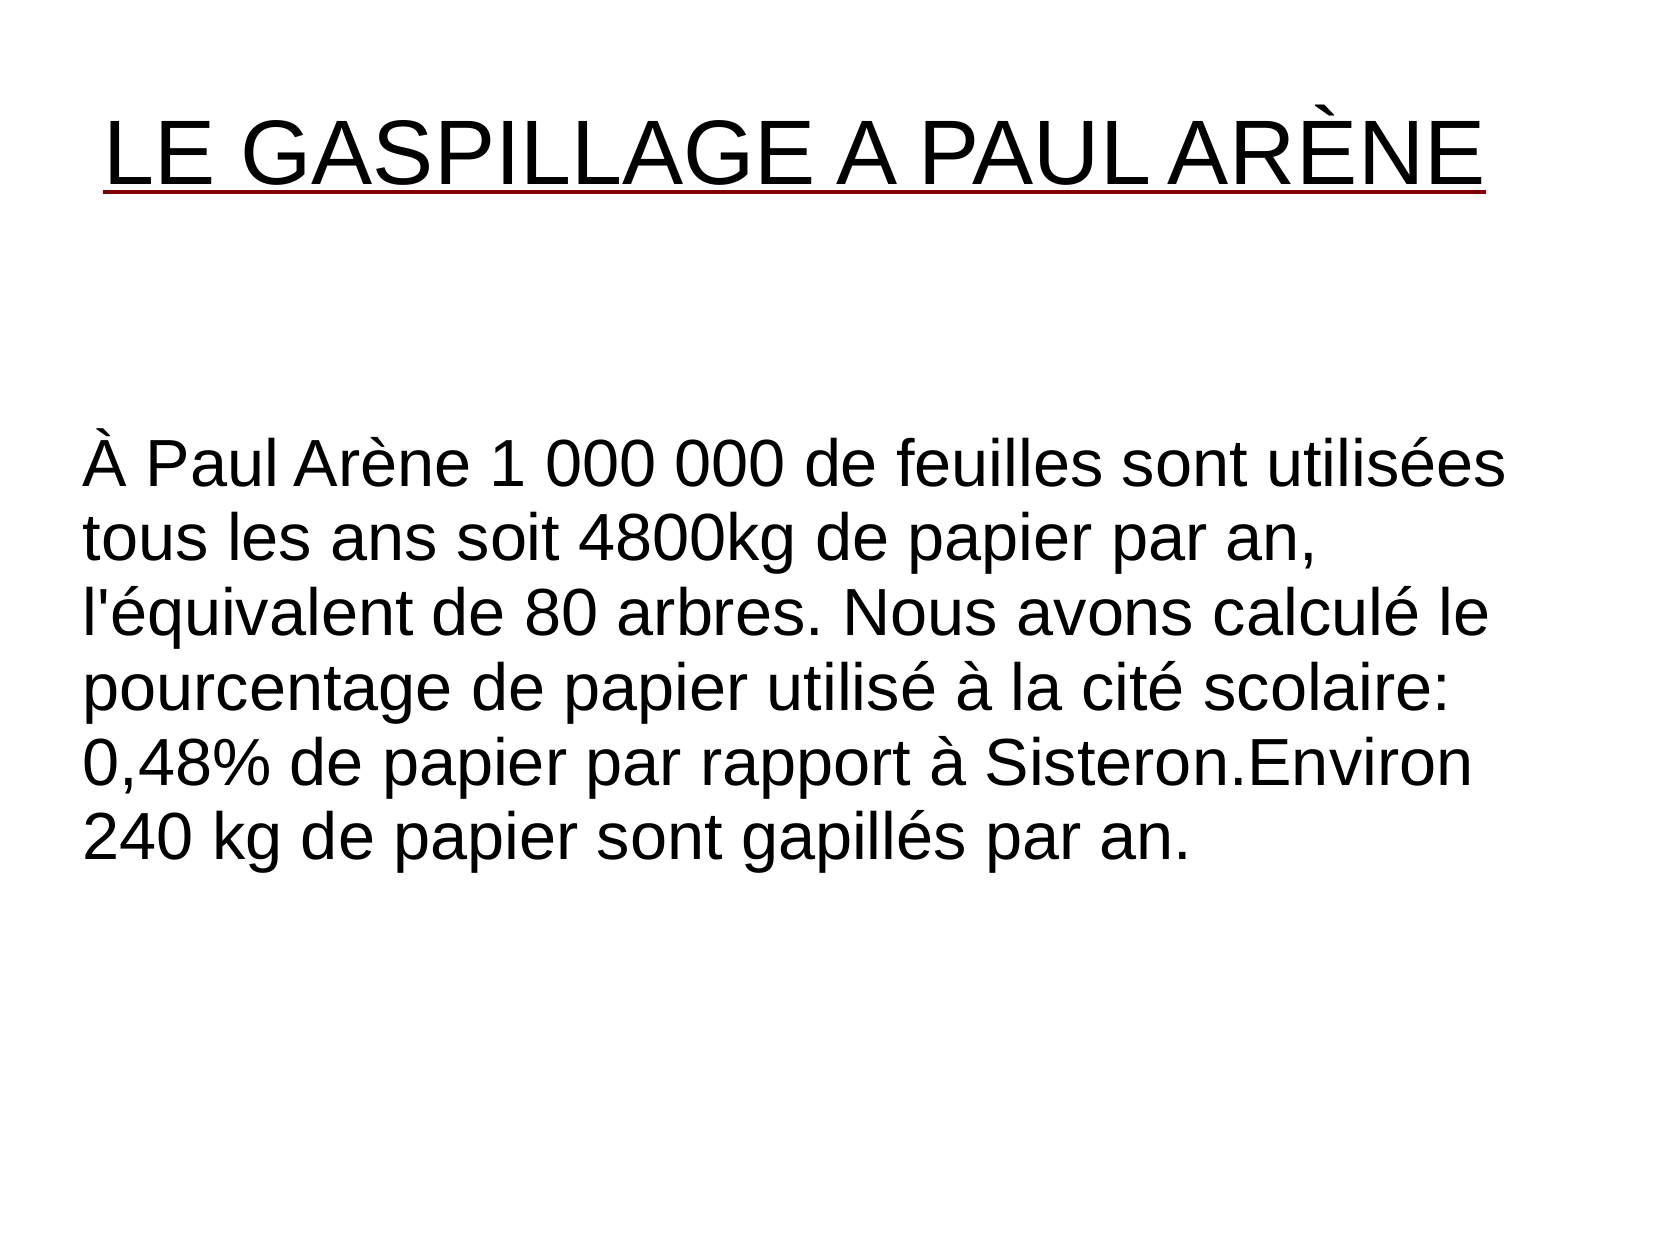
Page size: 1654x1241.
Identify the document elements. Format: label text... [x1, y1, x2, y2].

title LE GASPILLAGE A PAUL ARÈNE [82, 49, 1506, 257]
subtitle À Paul Arène 1 000 000 de feuilles sont utilisées tous les ans soit 4800kg de papier par an, l'équivalent de 80 arbres. Nous avons calculé le pourcentage de papier utilisé à la cité scolaire: 0,48% de papier par rapport à Sisteron.Environ 240 kg de papier sont gapillés par an. [82, 290, 1571, 1010]
